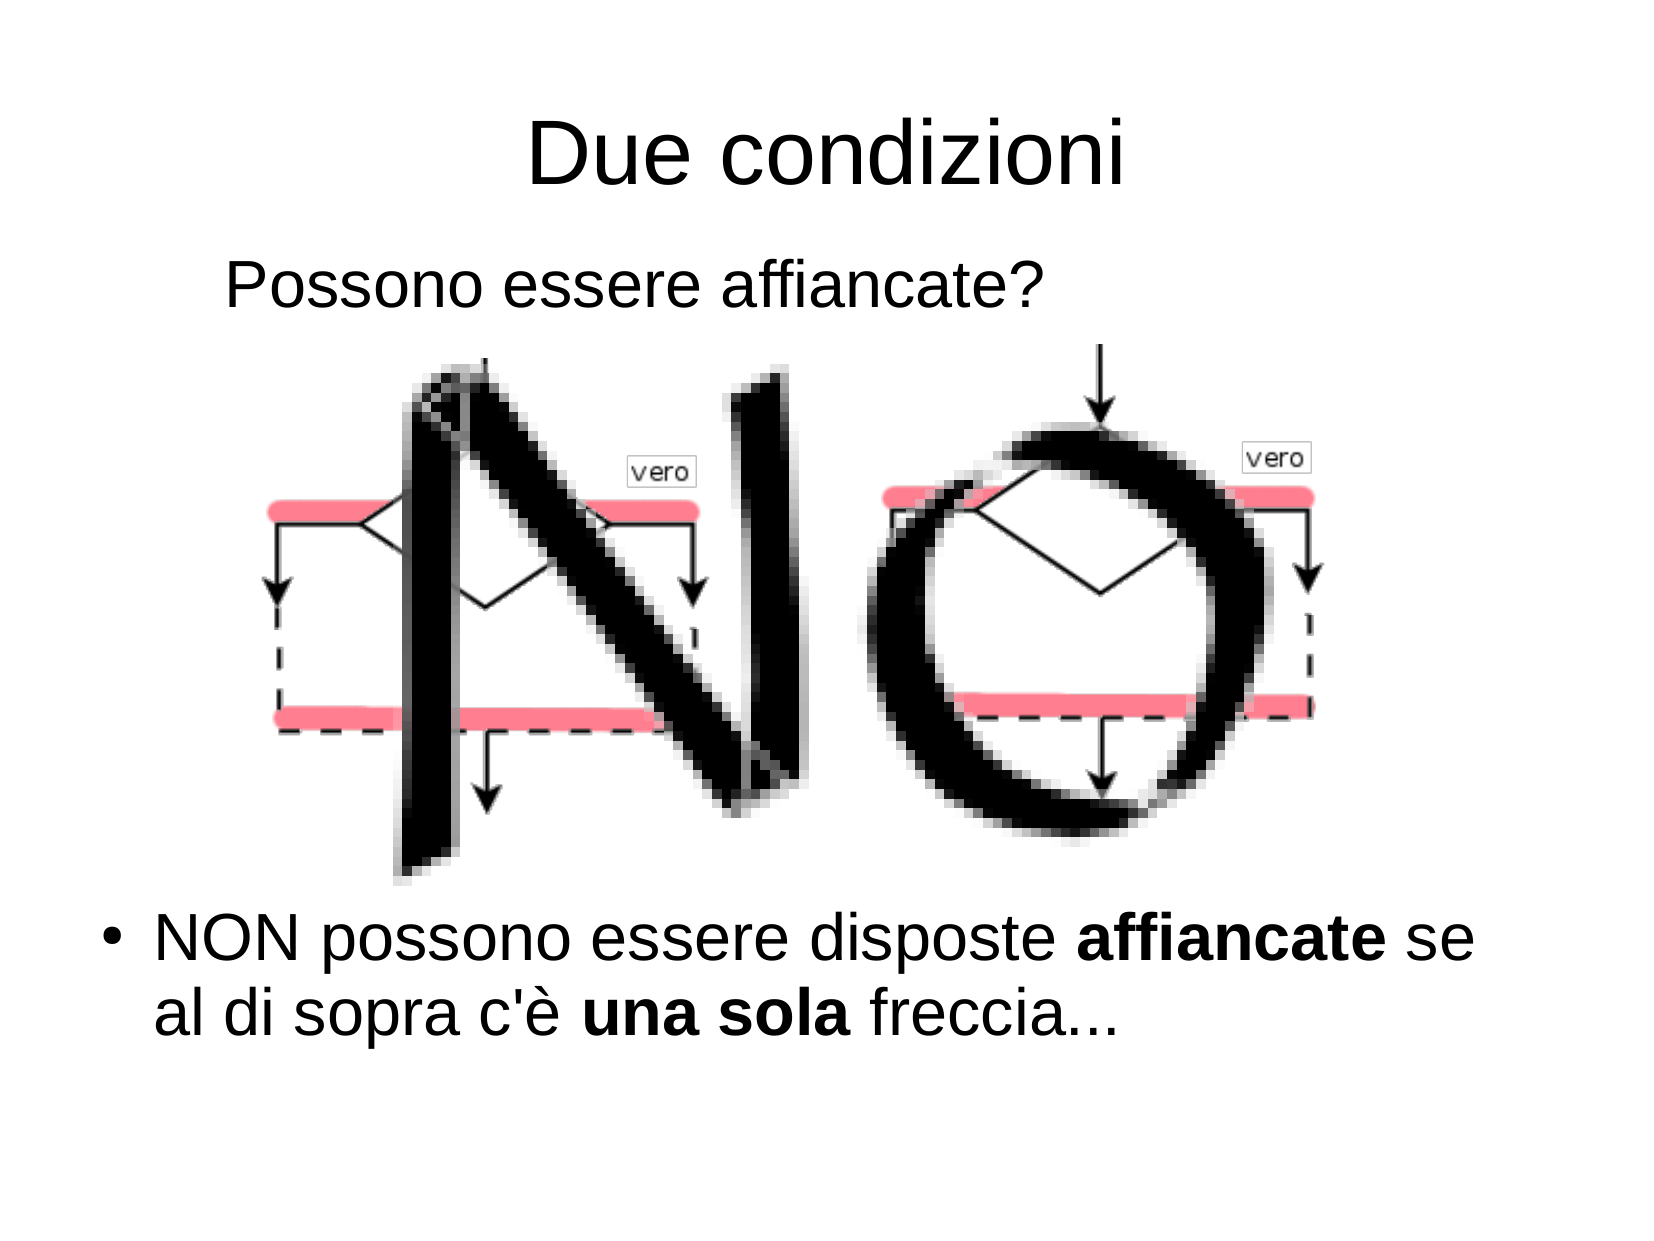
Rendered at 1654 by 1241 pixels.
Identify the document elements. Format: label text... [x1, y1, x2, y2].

list NON possono essere disposte affiancate se al di sopra c'è una sola freccia... [82, 900, 1538, 1096]
picture [221, 344, 1366, 886]
title Due condizioni [82, 49, 1571, 257]
text_box Possono essere affiancate? [210, 240, 1246, 330]
